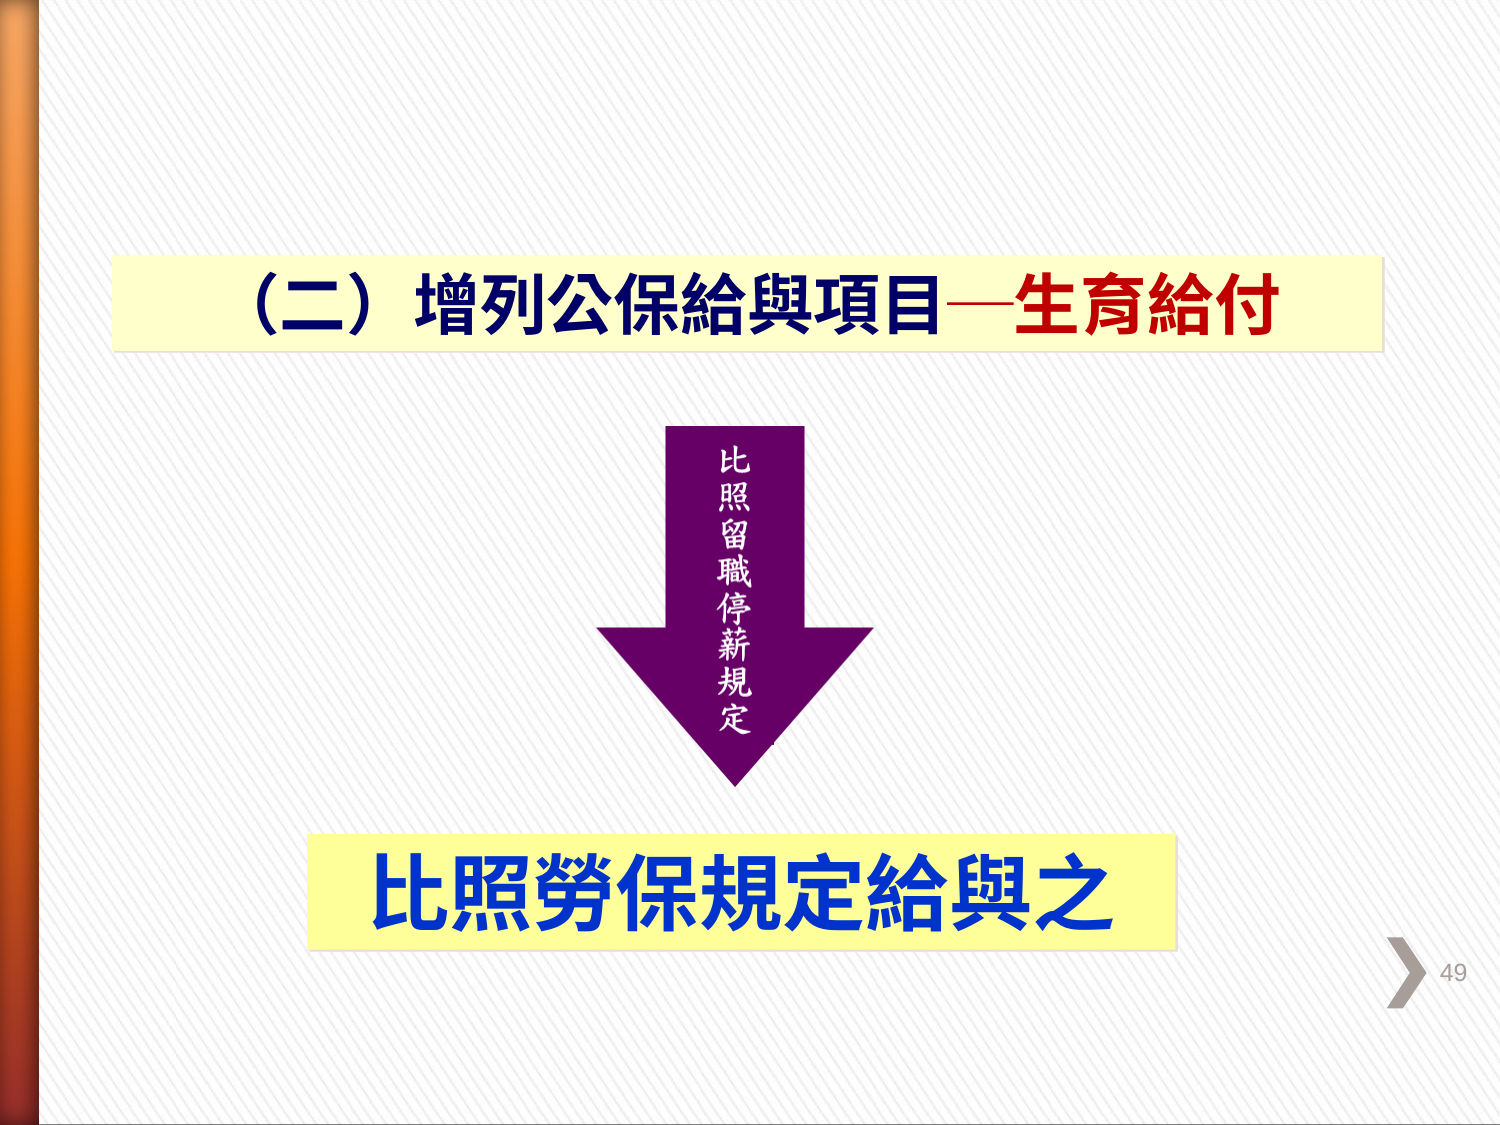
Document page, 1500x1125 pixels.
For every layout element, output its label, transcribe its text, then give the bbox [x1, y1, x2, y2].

text_box （二）增列公保給與項目─生育給付 [112, 255, 1382, 351]
text_box <編號> [1425, 941, 1488, 1002]
text_box 比照勞保規定給與之 [307, 834, 1176, 950]
picture [0, 0, 1500, 1125]
